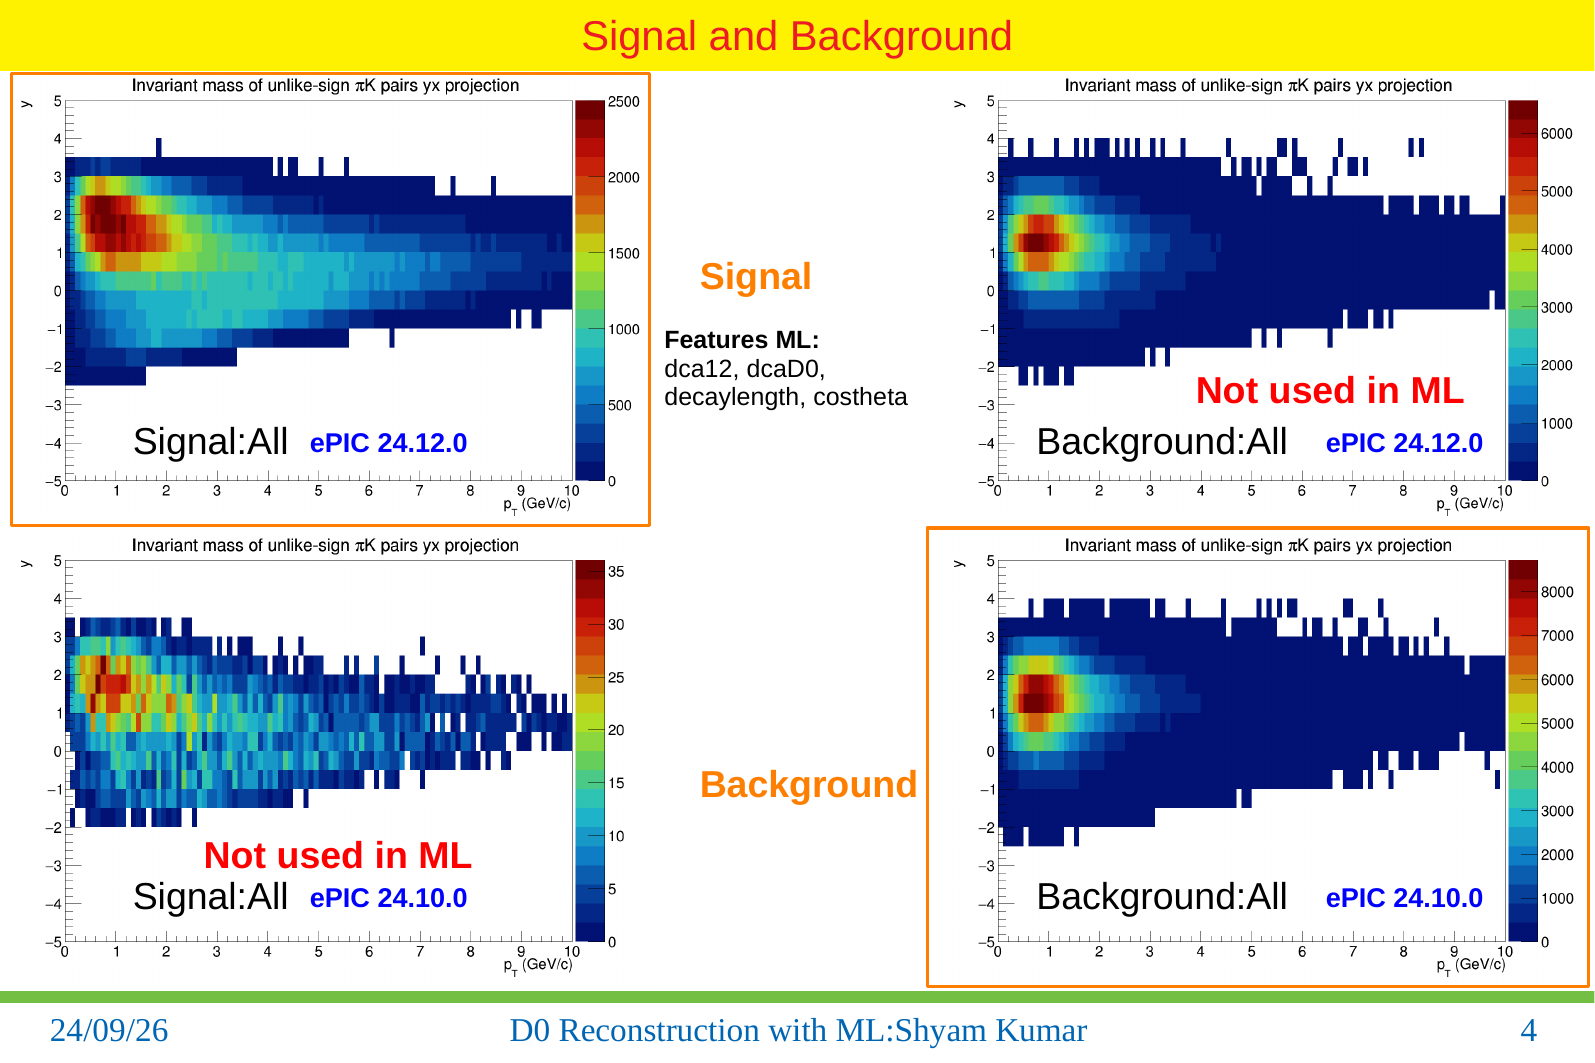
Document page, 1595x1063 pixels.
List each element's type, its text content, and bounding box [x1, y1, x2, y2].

text_box ePIC 24.12.0 [295, 420, 508, 497]
text_box Signal:All [118, 868, 188, 925]
picture [933, 533, 1583, 985]
picture [13, 75, 648, 524]
title Signal and Background [0, 0, 1595, 71]
picture [0, 533, 650, 987]
text_box ePIC 24.10.0 [295, 875, 508, 951]
text_box Background:All [1021, 413, 1311, 471]
text_box Signal [685, 248, 839, 305]
text_box ePIC 24.12.0 [1311, 420, 1524, 497]
text_box Background [685, 755, 957, 855]
text_box Not used in ML [1181, 361, 1489, 461]
picture [0, 73, 10, 526]
text_box Signal:All [118, 413, 438, 471]
text_box ePIC 24.10.0 [1311, 875, 1524, 951]
text_box Background:All [1021, 868, 1341, 925]
text_box Features ML: dca12, dcaD0, decaylength, costheta [649, 318, 981, 465]
picture [933, 73, 1583, 526]
text_box Not used in ML [188, 826, 497, 926]
